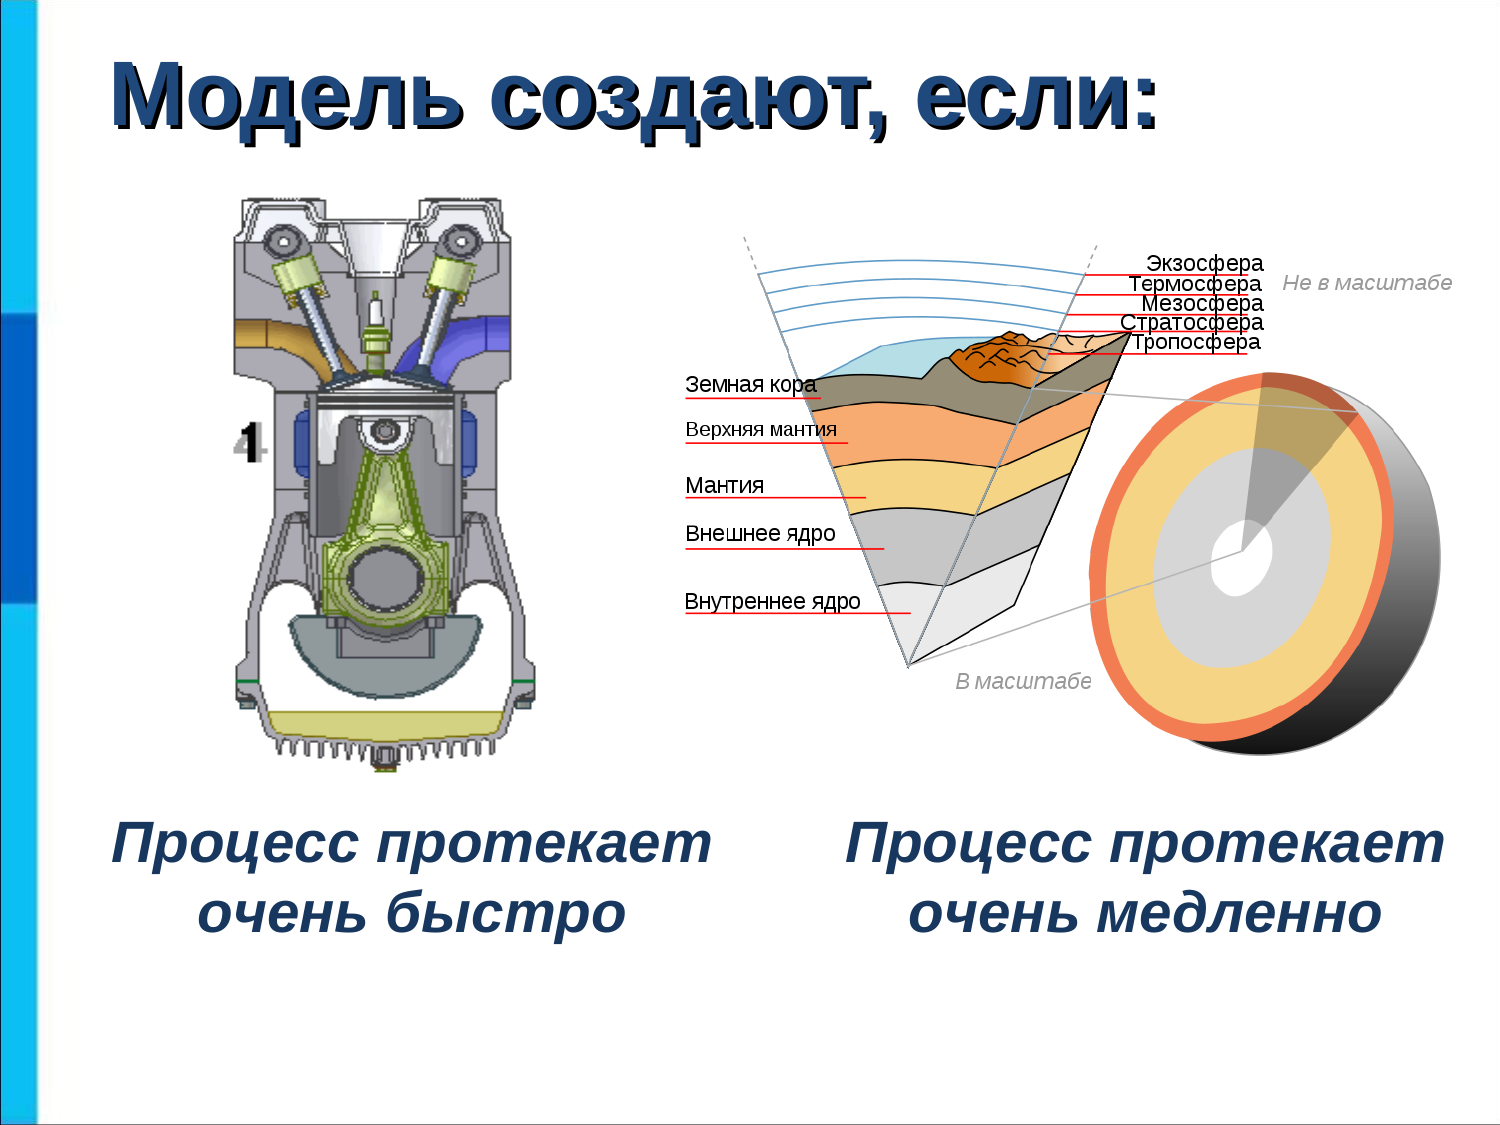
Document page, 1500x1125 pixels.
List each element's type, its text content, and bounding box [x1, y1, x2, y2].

picture [0, 0, 1500, 1125]
text_box Процесс протекает очень быстро [70, 796, 755, 953]
text_box Процесс протекает очень медленно [827, 796, 1465, 953]
title Модель создают, если: [93, 11, 1394, 166]
